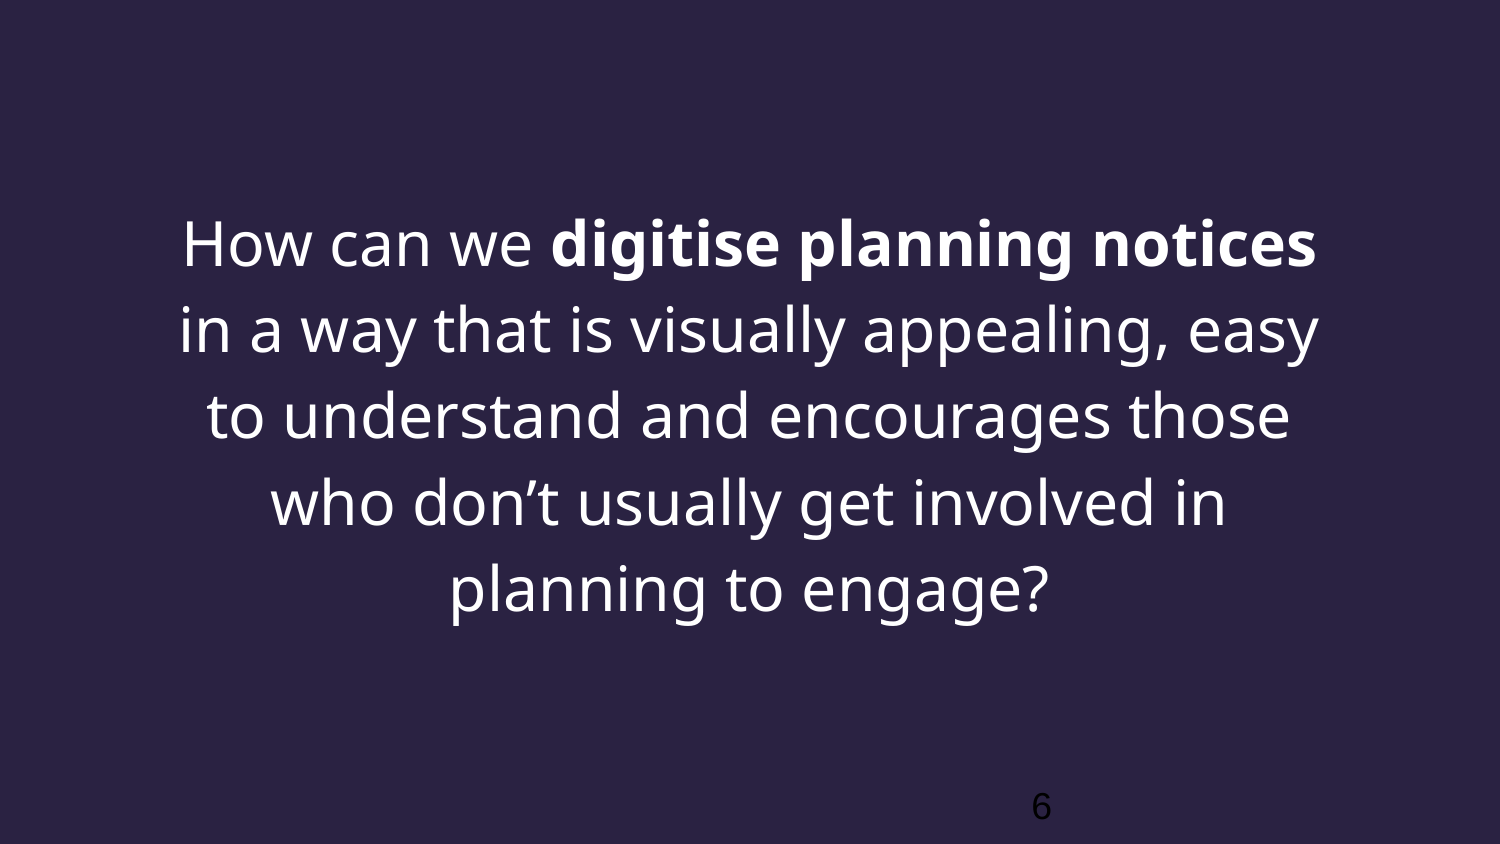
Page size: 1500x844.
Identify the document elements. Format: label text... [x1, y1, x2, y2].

text_box How can we digitise planning notices in a way that is visually appealing, easy to understand and encourages those who don’t usually get involved in planning to engage? [134, 181, 1366, 663]
